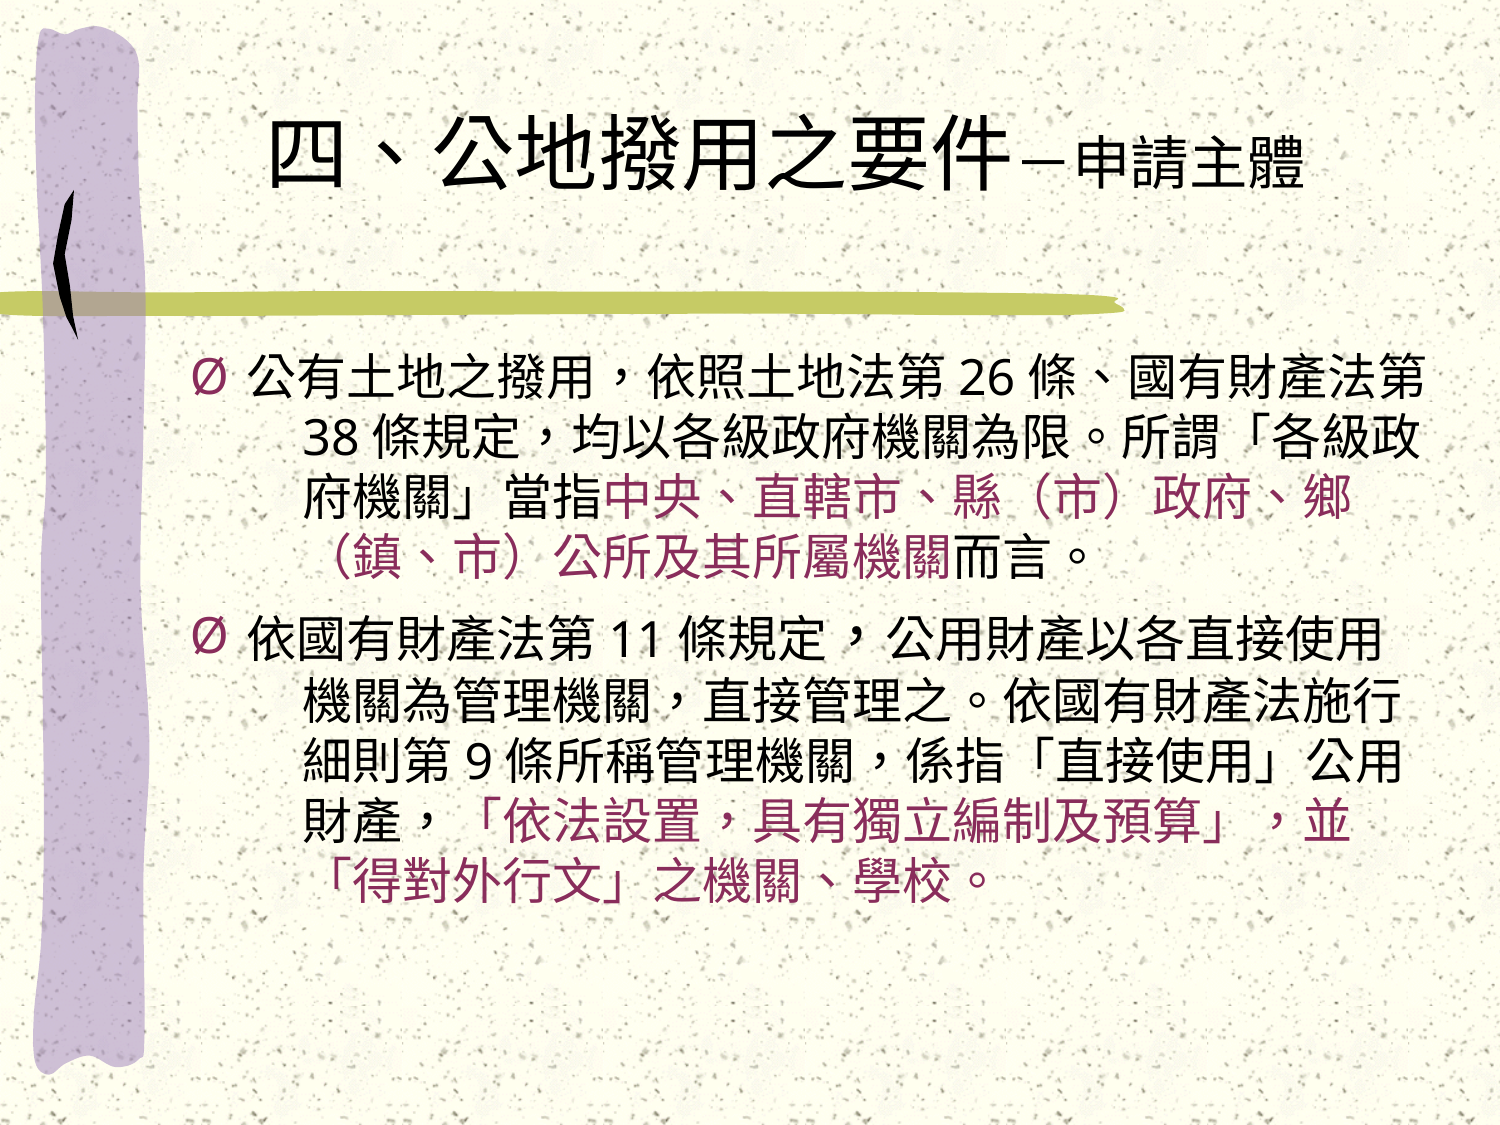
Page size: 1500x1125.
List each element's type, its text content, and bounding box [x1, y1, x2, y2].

title 四、公地撥用之要件－申請主體 [171, 93, 1400, 209]
list 公有土地之撥用，依照土地法第26條、國有財產法第38條規定，均以各級政府機關為限。所謂「各級政府機關」當指中央、直轄市、縣（市）政府、鄉（鎮、市）公所及其所屬機關而言。 依國有財產法第11條規定，公用財產以各直接使用機關為管理機關，直接管理之。依國有財產法施行細則第9條所稱管理機關，係指「直接使用」公用財產，「依法設置，具有獨立編制及預算」，並「得對外行文」之機關、學校。 [174, 337, 1450, 1013]
